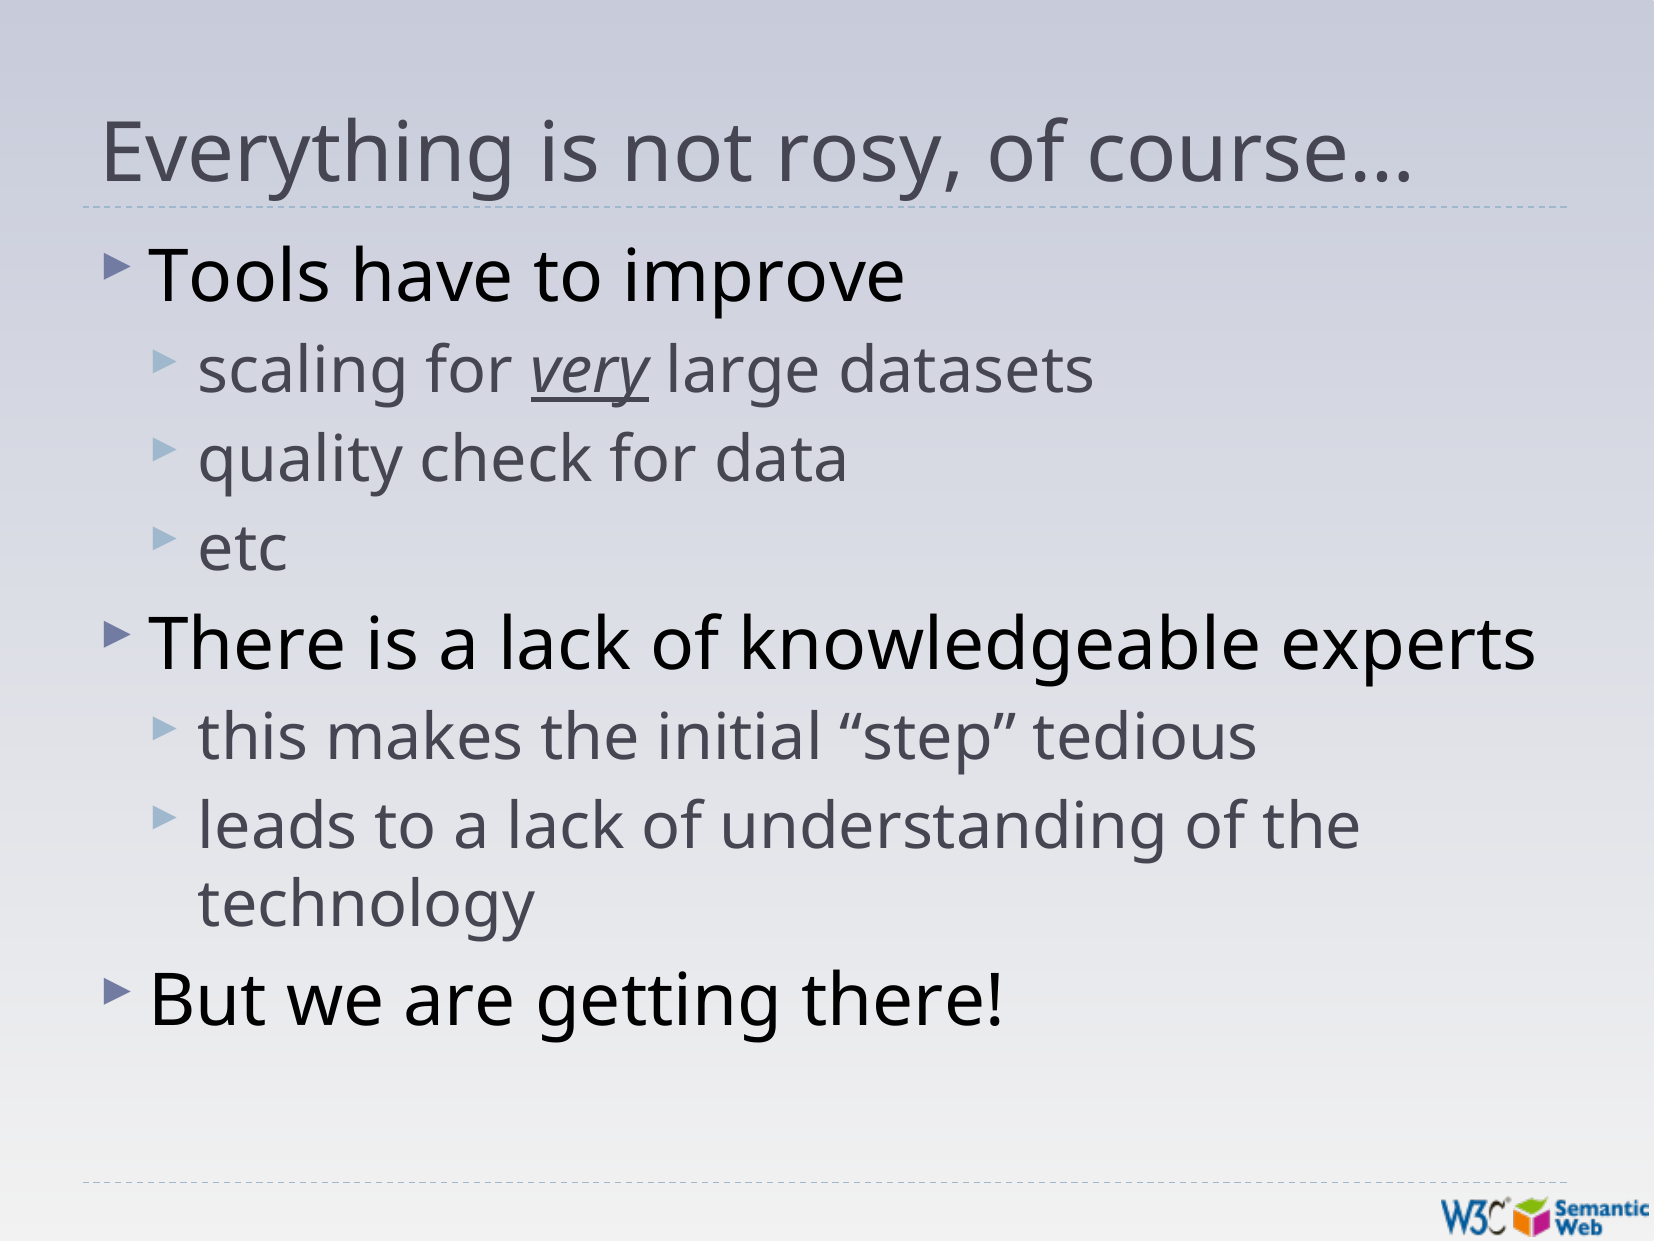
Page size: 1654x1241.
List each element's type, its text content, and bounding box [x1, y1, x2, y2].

picture [1441, 1195, 1649, 1237]
title Everything is not rosy, of course… [82, 27, 1572, 207]
list Tools have to improve scaling for very large datasets quality check for data etc There is a lack of knowledgeable experts this makes the initial “step” tedious leads to a lack of understanding of the technology But we are getting there! [82, 220, 1572, 1114]
